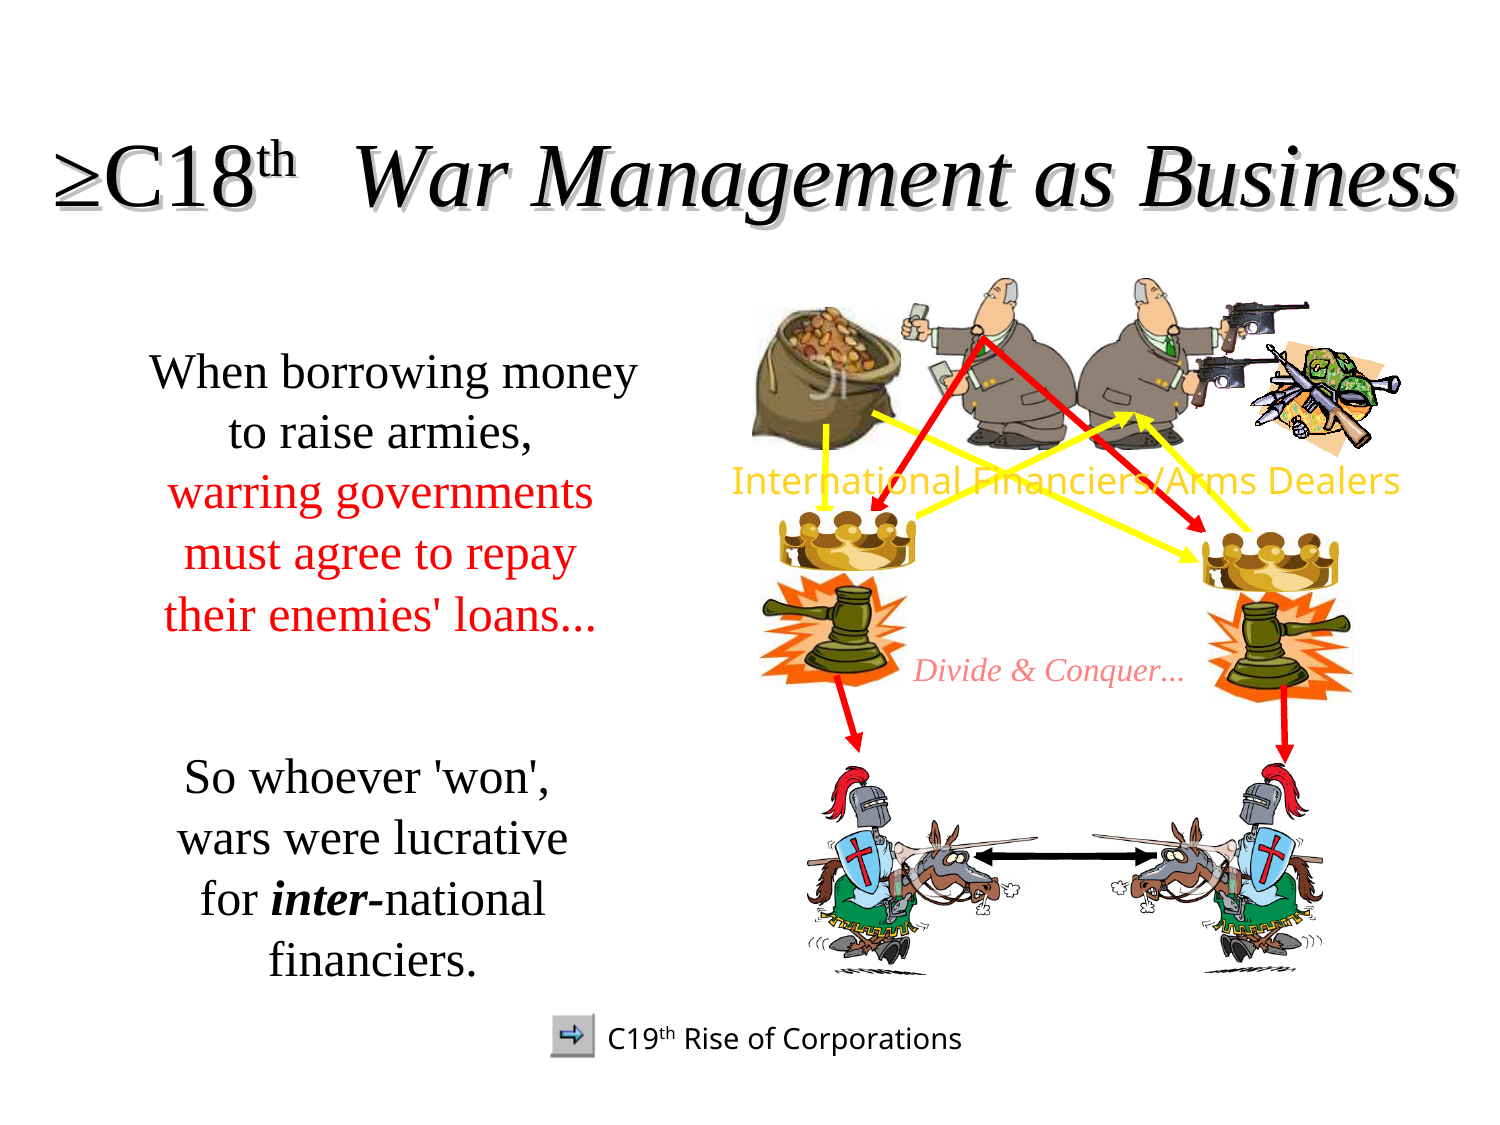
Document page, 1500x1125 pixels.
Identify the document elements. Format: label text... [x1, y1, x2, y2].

picture [1065, 438, 1104, 450]
picture [1092, 763, 1323, 973]
text_box International Financiers/Arms Dealers [710, 450, 1424, 510]
picture [807, 766, 1038, 976]
text_box to raise armies, [190, 390, 572, 503]
picture [918, 441, 944, 450]
title ≥C18th War Management as Business [13, 88, 1500, 277]
picture [1099, 415, 1165, 450]
picture [549, 1012, 599, 1060]
picture [928, 345, 1083, 450]
text_box C19th Rise of Corporations [187, 1012, 1301, 1063]
text_box When borrowing money [74, 329, 713, 443]
picture [1202, 532, 1354, 703]
text_box So whoever 'won', wars were lucrative for inter-national financiers. [150, 734, 596, 1056]
picture [779, 511, 916, 571]
text_box warring governments must agree to repay their enemies' loans... [118, 450, 644, 649]
text_box Divide & Conquer... [838, 639, 1253, 716]
picture [759, 572, 908, 687]
picture [752, 278, 1403, 450]
